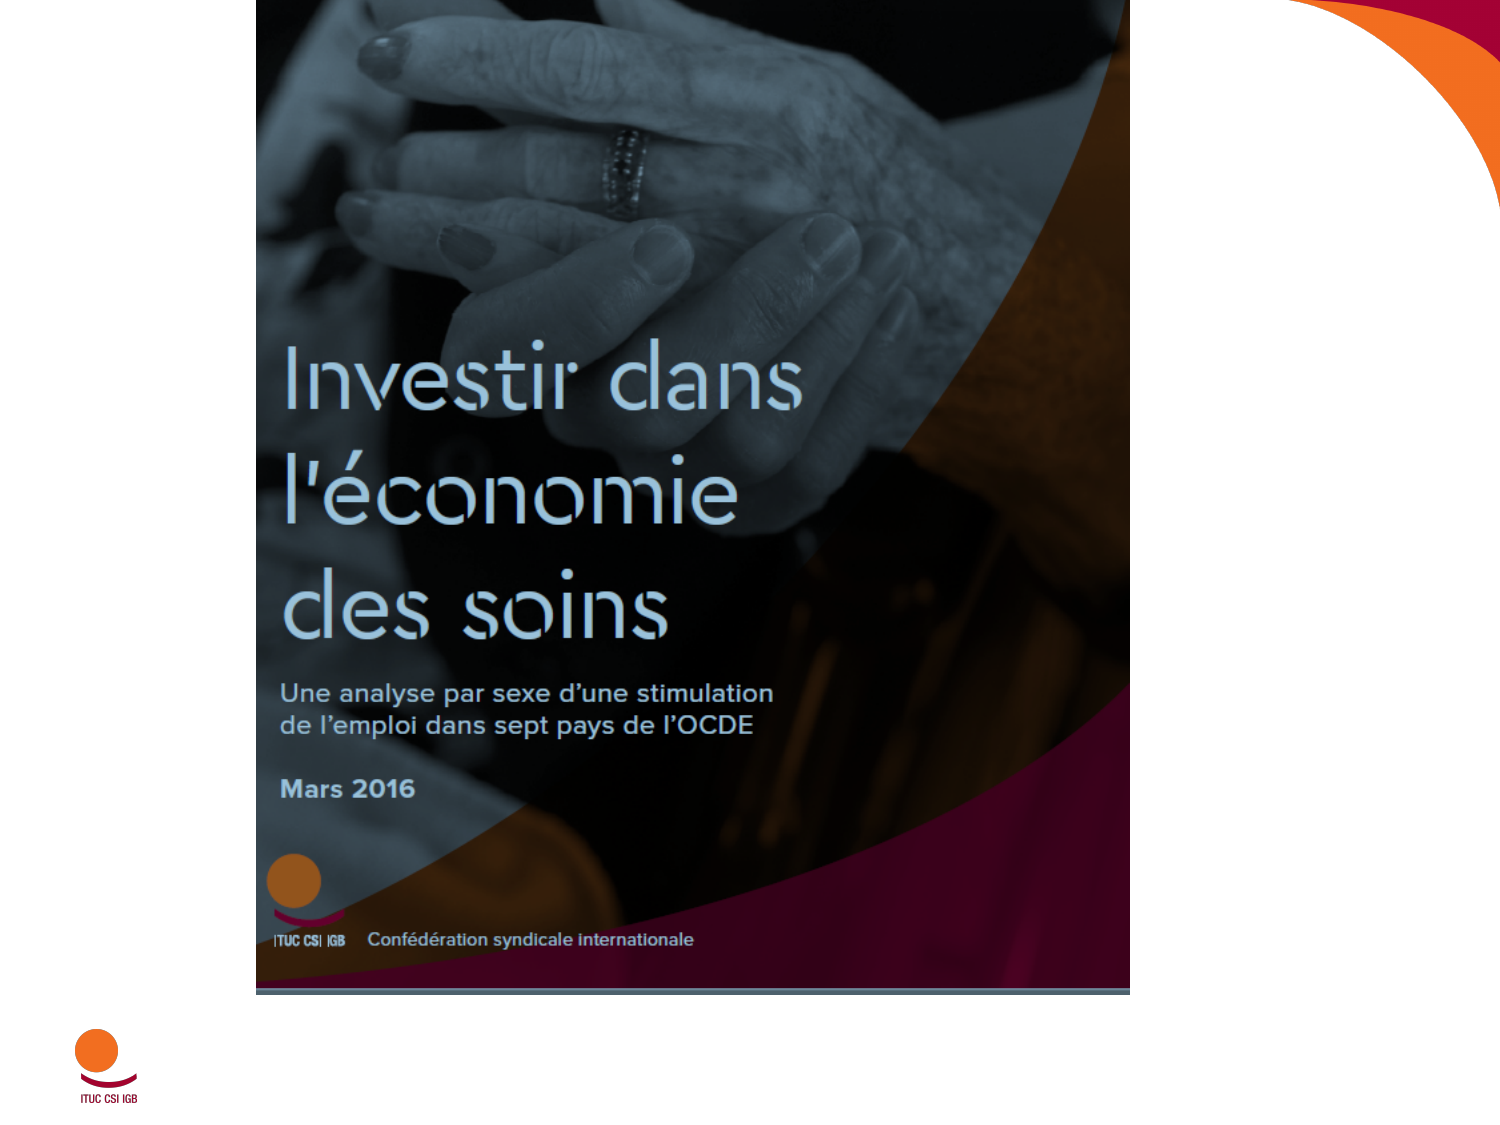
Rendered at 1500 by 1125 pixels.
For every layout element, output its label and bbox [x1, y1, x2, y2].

picture [256, 0, 1130, 995]
picture [1267, 0, 1500, 232]
picture [75, 1029, 138, 1103]
